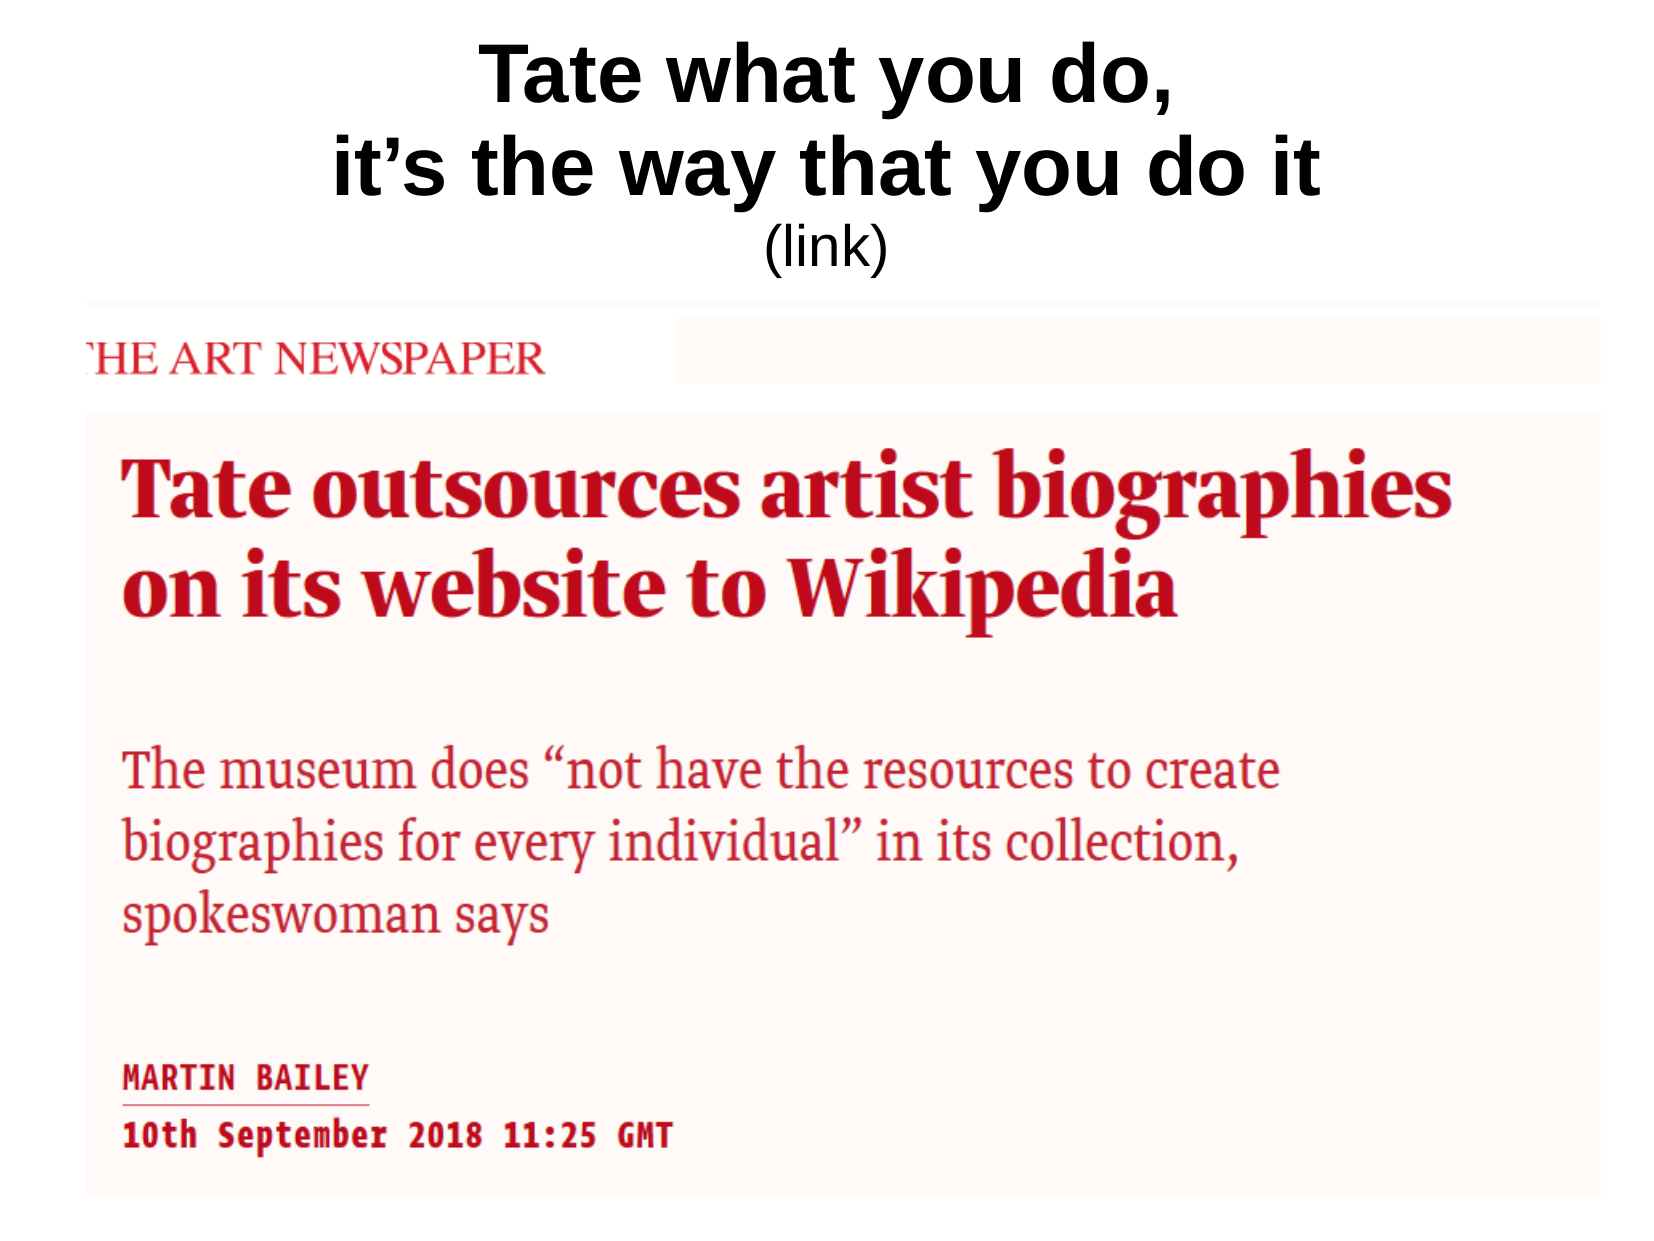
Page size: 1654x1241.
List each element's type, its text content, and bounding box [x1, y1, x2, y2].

title Tate what you do, it’s the way that you do it (link) [82, 27, 1571, 279]
picture [86, 301, 1601, 1196]
